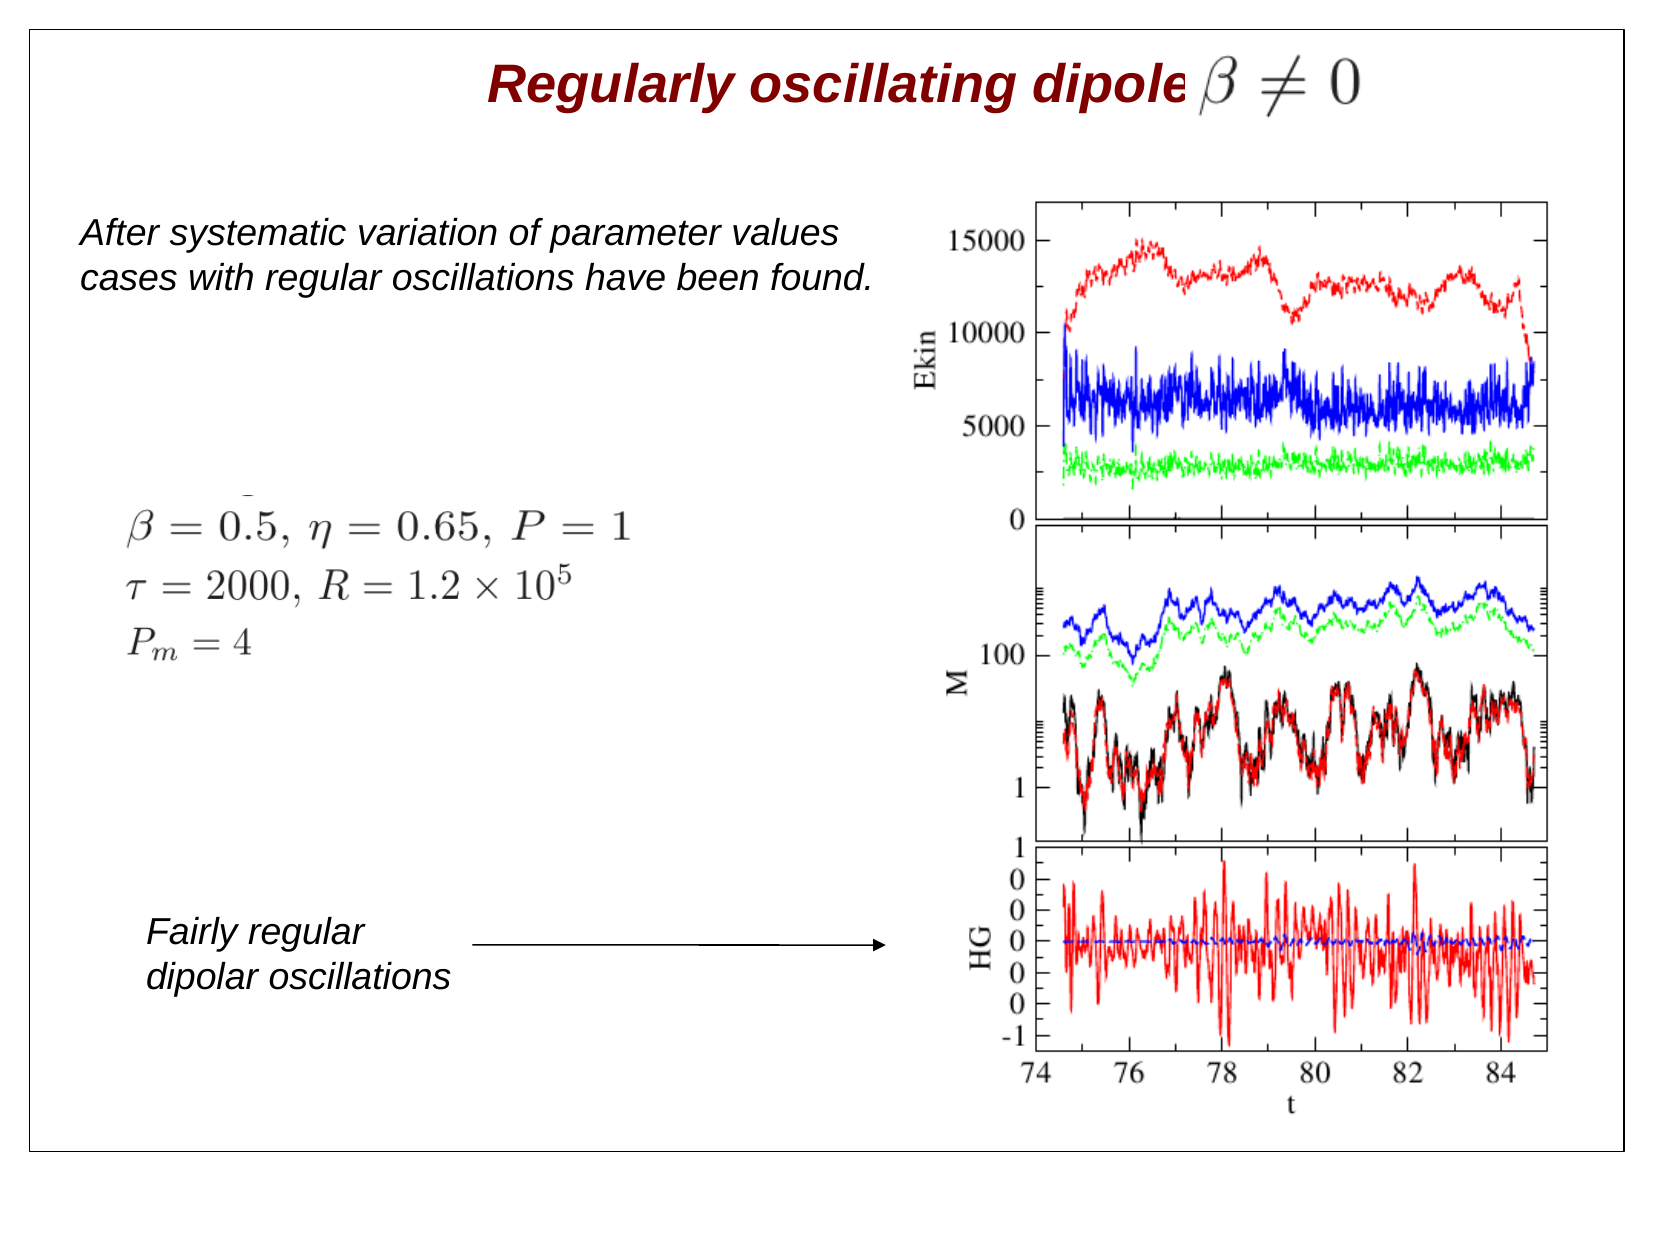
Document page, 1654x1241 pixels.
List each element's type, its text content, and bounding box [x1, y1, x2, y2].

picture [902, 191, 1565, 1118]
text_box Regularly oscillating dipoles with [472, 42, 1005, 119]
picture [118, 620, 260, 666]
picture [117, 495, 636, 610]
text_box [177, 231, 207, 289]
text_box Fairly regular dipolar oscillations [118, 899, 454, 998]
text_box After systematic variation of parameter values cases with regular oscillations have been found. [52, 201, 898, 313]
picture [1185, 35, 1371, 126]
